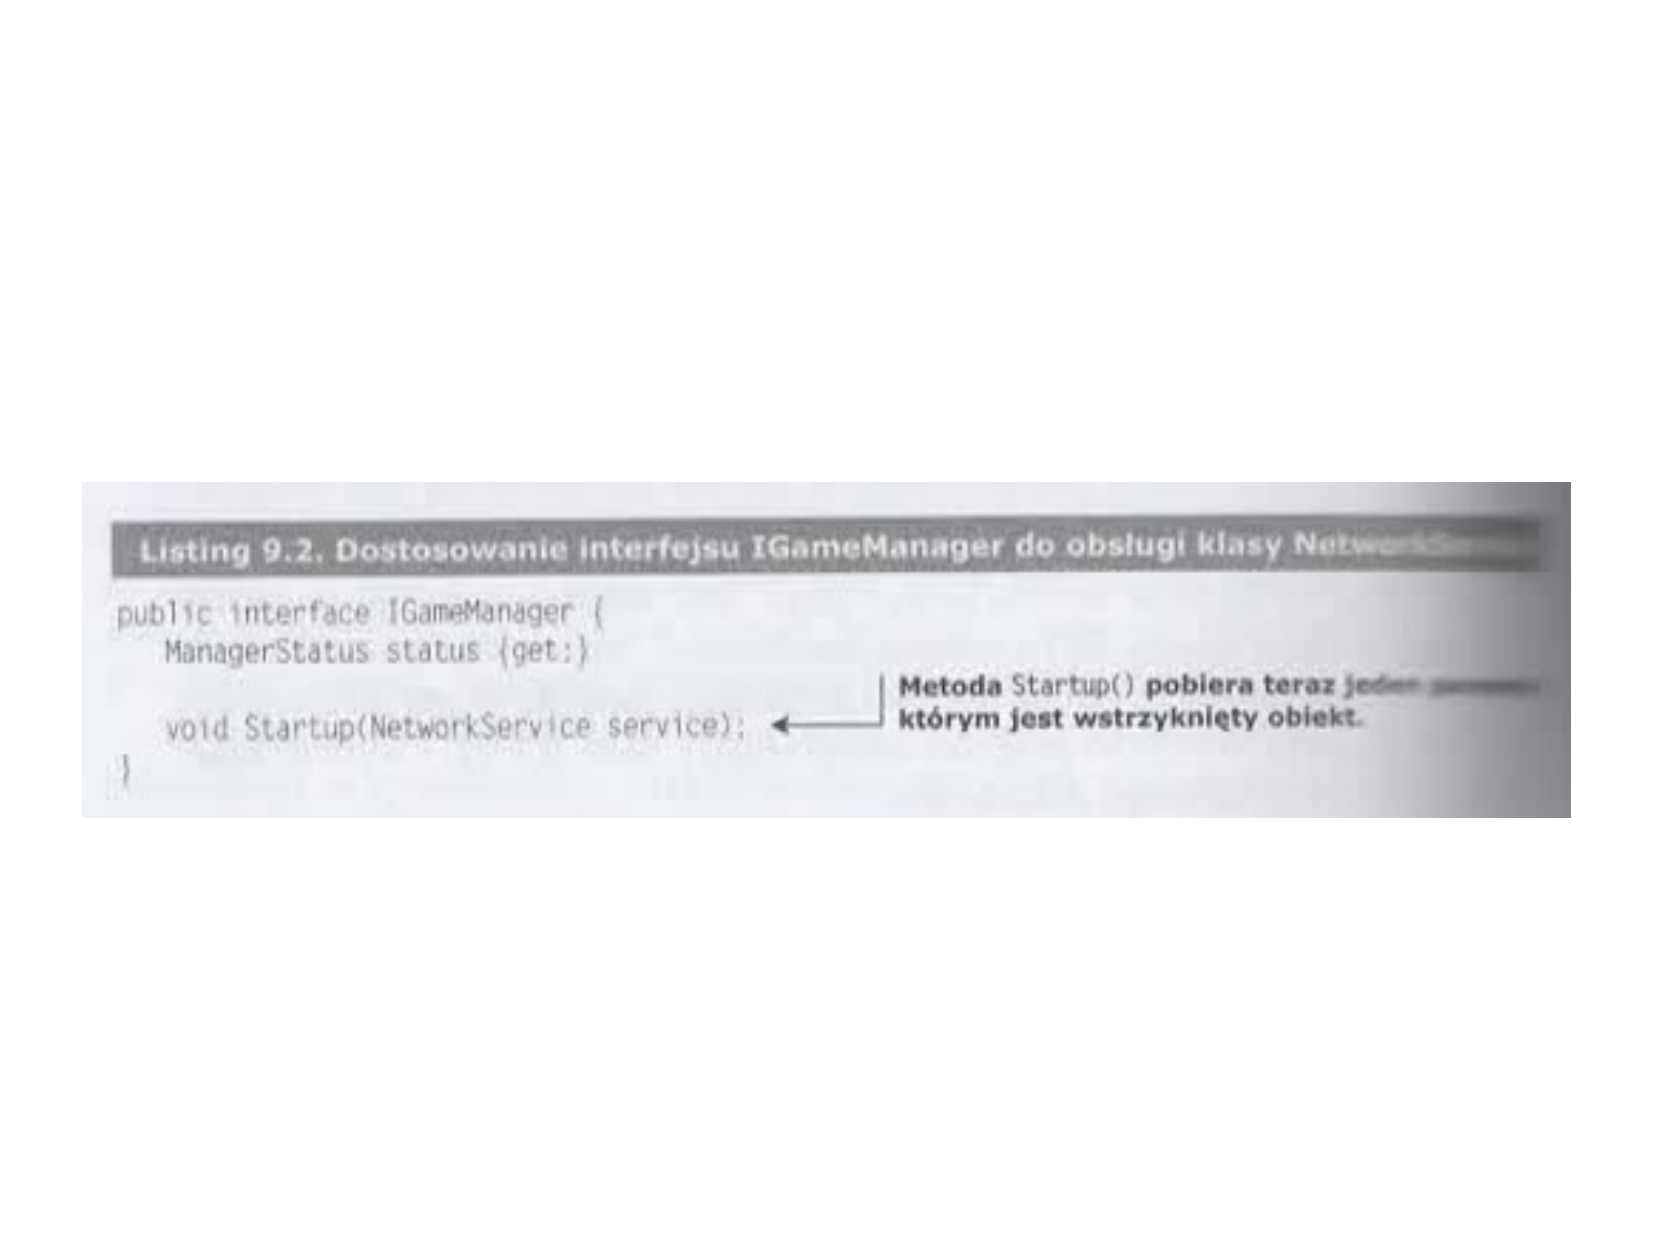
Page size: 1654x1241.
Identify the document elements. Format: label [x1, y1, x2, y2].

picture [82, 482, 1571, 818]
